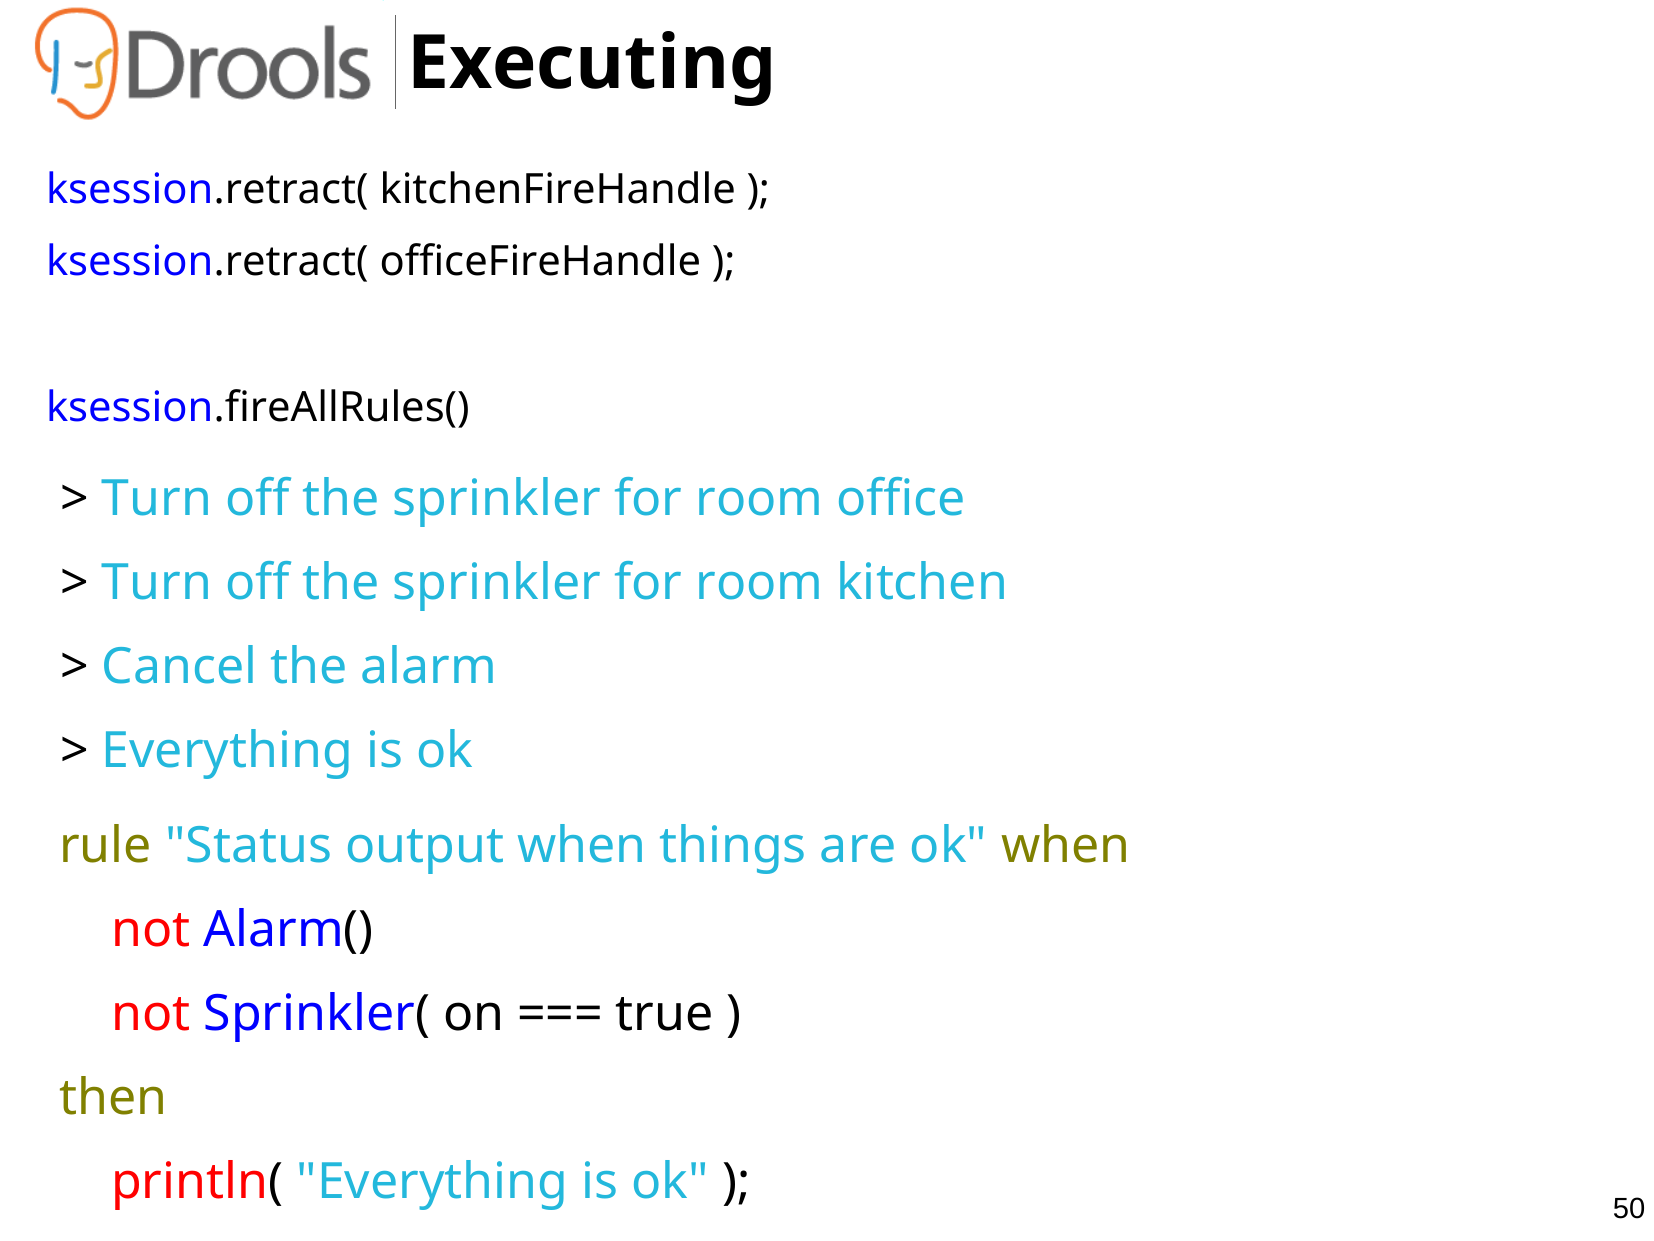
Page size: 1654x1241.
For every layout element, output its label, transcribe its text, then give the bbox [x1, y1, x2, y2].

list > Turn off the sprinkler for room office > Turn off the sprinkler for room kitchen > Cancel the alarm > Everything is ok [60, 461, 1567, 733]
list rule "Status output when things are ok" when not Alarm() not Sprinkler( on === true ) then println( "Everything is ok" ); end [59, 808, 1566, 1223]
list ksession.retract( kitchenFireHandle ); ksession.retract( officeFireHandle ); ksession.fireAllRules() [46, 158, 1607, 478]
title Executing [407, 6, 1618, 113]
picture [29, 0, 384, 126]
